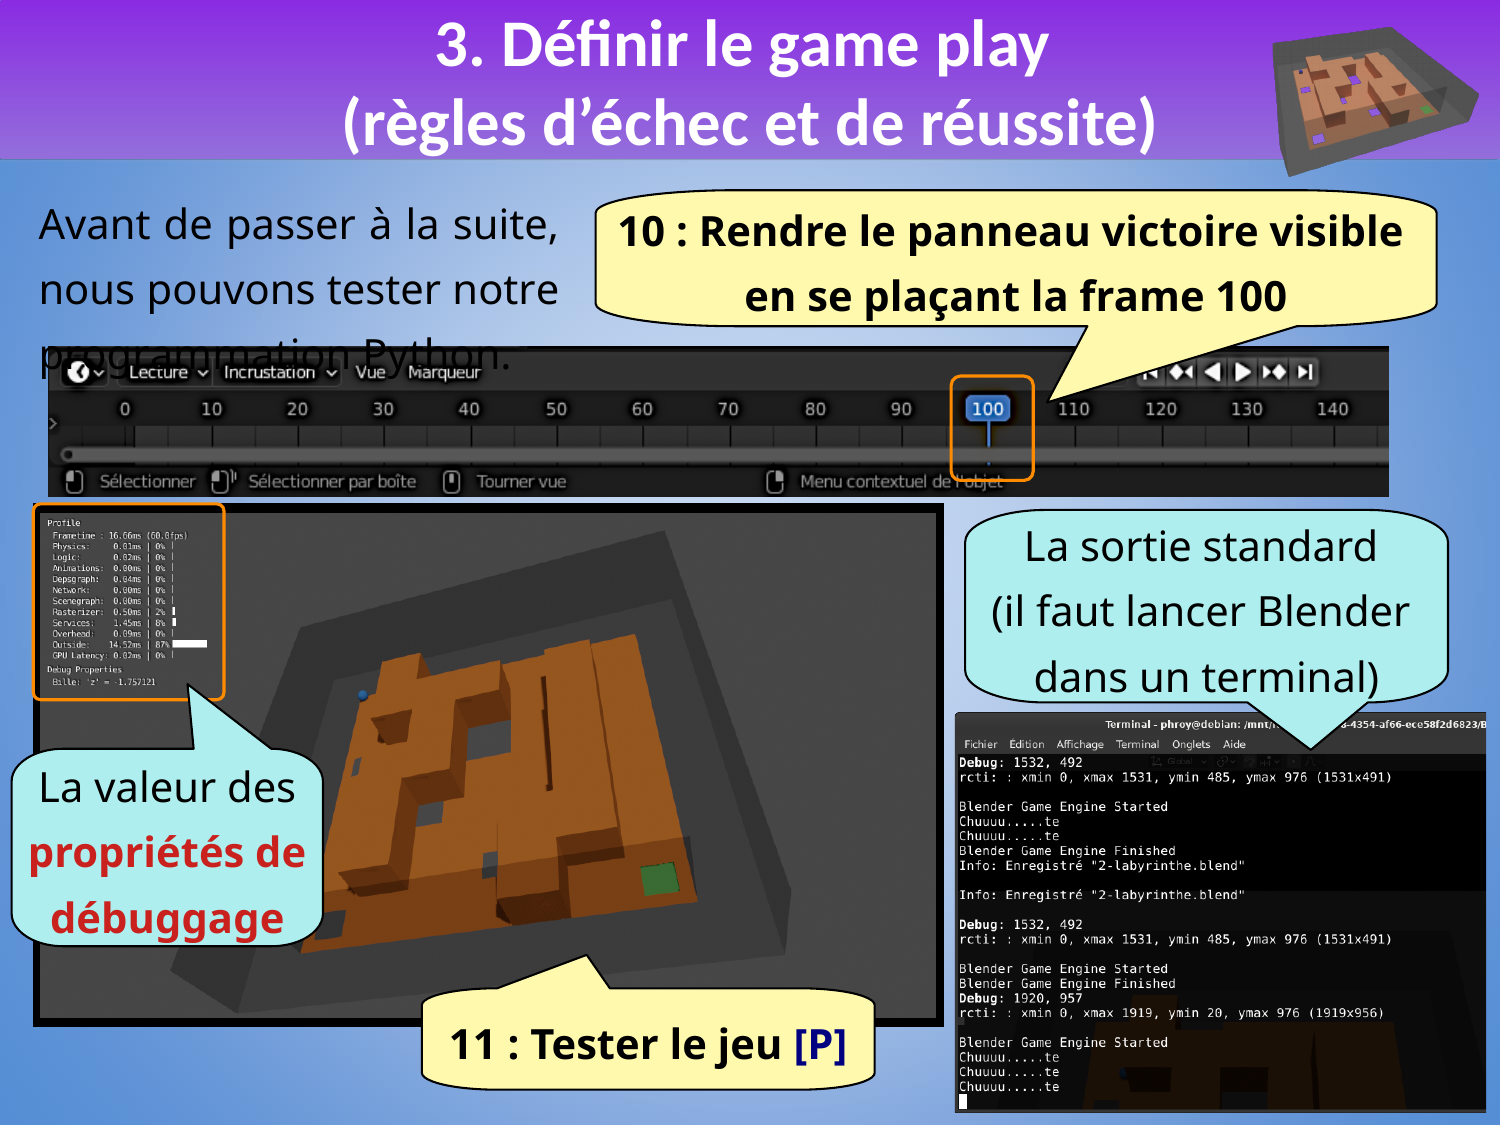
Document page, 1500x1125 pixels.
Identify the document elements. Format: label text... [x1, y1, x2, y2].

text_box 11 : Tester le jeu [P] [421, 954, 875, 1090]
text_box Avant de passer à la suite, nous pouvons tester notre programmation Python. [23, 178, 575, 338]
text_box La valeur des propriétés de débuggage [11, 684, 323, 947]
text_box La sortie standard (il faut lancer Blender dans un terminal) [965, 509, 1448, 750]
picture [0, 27, 1500, 1125]
text_box 10 : Rendre le panneau victoire visible en se plaçant la frame 100 [595, 190, 1437, 403]
text_box 3. Définir le game play (règles d’échec et de réussite) [0, 0, 1500, 159]
